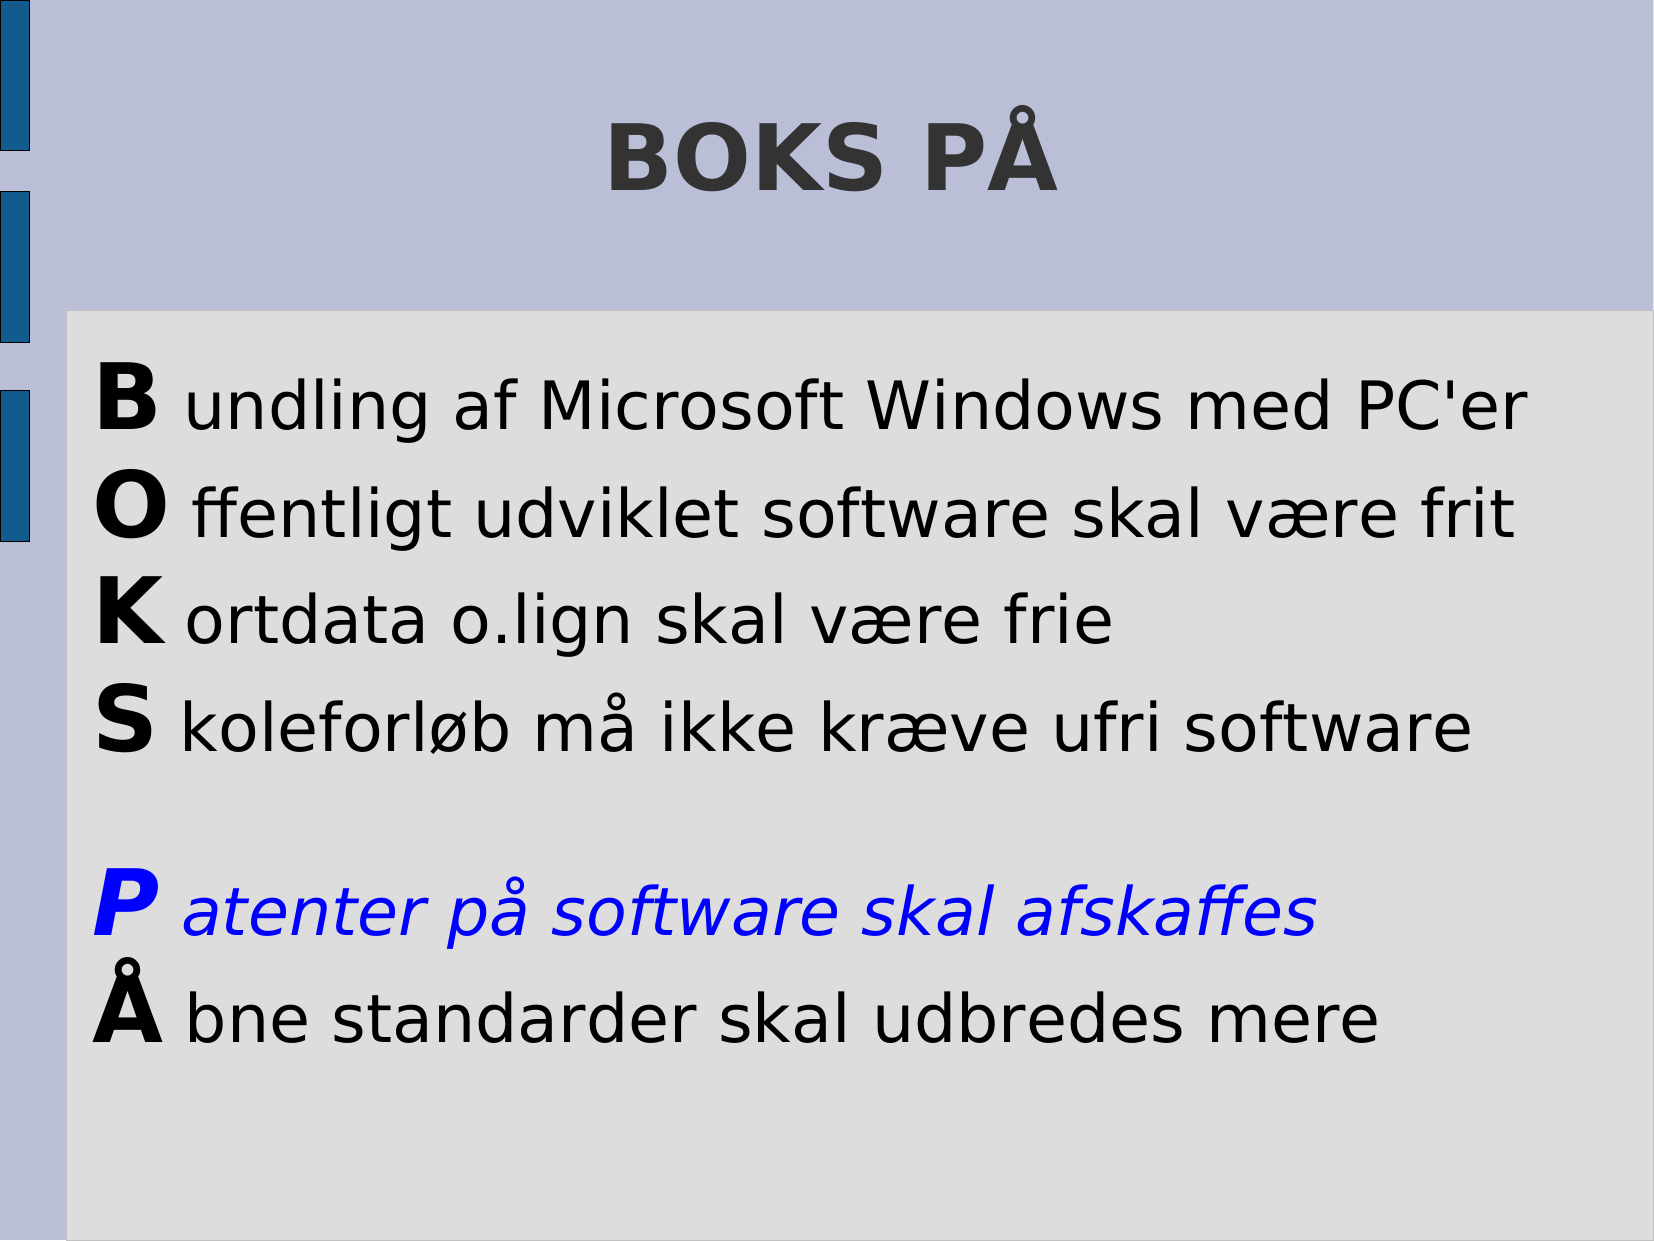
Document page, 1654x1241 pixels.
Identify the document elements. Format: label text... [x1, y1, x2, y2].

title BOKS PÅ [125, 55, 1538, 263]
list B undling af Microsoft Windows med PC'er O ffentligt udviklet software skal være frit K ortdata o.lign skal være frie S koleforløb må ikke kræve ufri software P atenter på software skal afskaffes Å bne standarder skal udbredes mere [75, 344, 1654, 1127]
